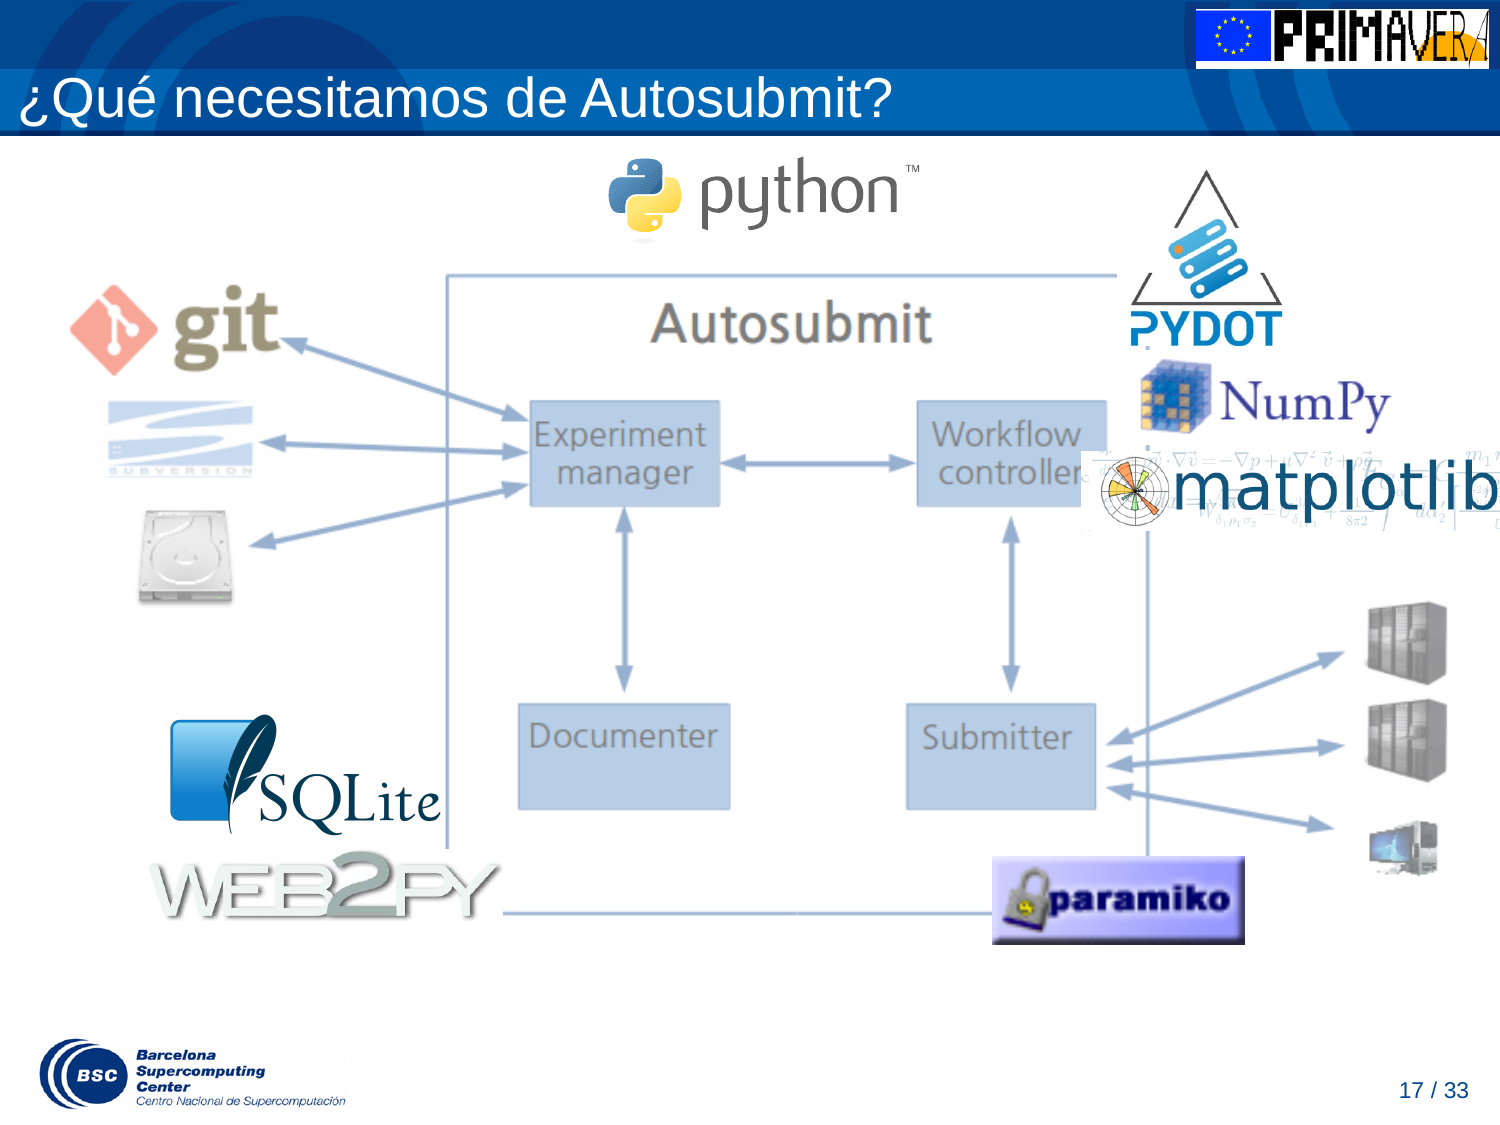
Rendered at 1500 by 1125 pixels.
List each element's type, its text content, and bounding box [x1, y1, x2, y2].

picture [37, 1035, 347, 1111]
text_box ¿Qué necesitamos de Autosubmit? [17, 65, 924, 130]
picture [64, 154, 1500, 945]
text_box <number> / 33 [1364, 1042, 1484, 1111]
picture [0, 0, 1500, 136]
